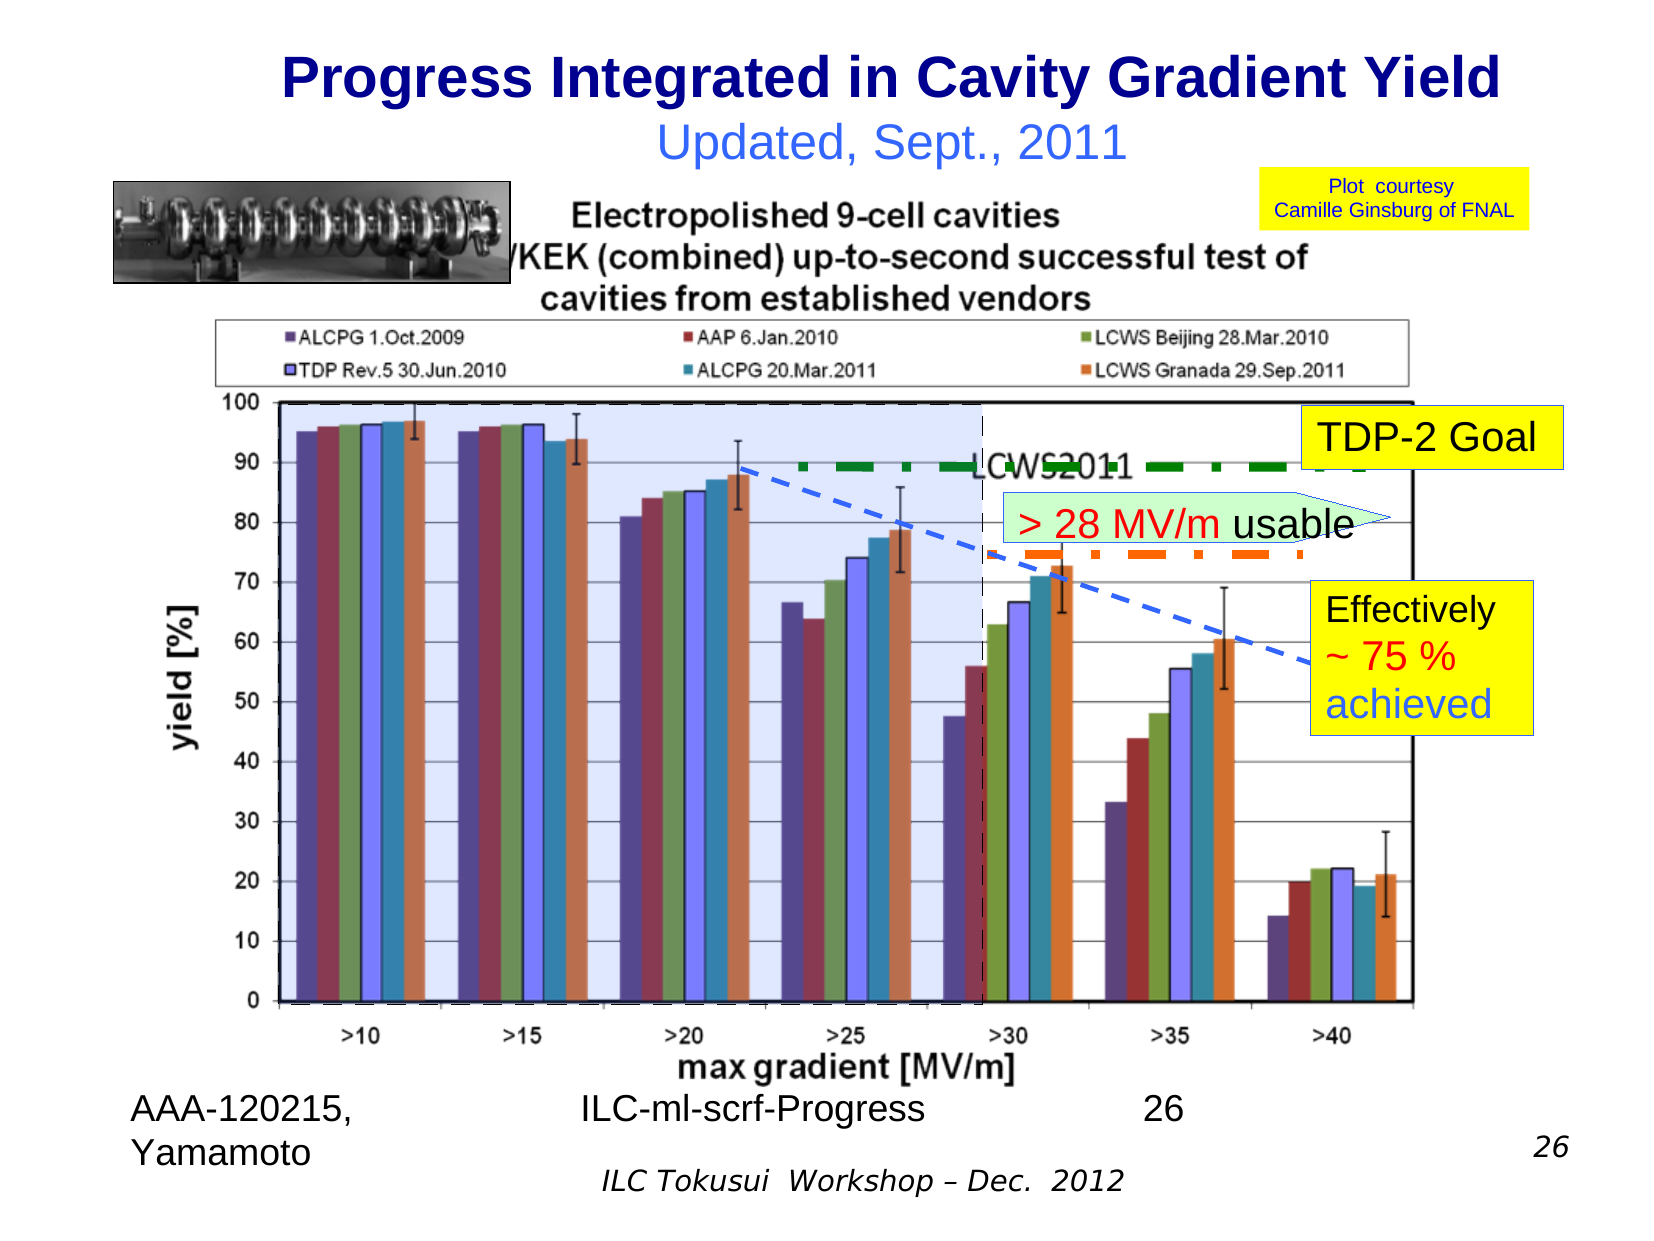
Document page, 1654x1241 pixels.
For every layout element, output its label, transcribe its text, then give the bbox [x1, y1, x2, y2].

text_box <number> [1128, 1079, 1441, 1155]
text_box [278, 404, 983, 1005]
text_box ILC-ml-scrf-Progress [565, 1079, 1041, 1155]
text_box TDP-2 Goal [1301, 405, 1564, 470]
text_box Plot courtesy Camille Ginsburg of FNAL [1259, 167, 1530, 231]
picture [114, 182, 510, 283]
text_box AAA-120215, Yamamoto [115, 1079, 516, 1155]
text_box > 28 MV/m usable [1003, 492, 1391, 543]
picture [140, 284, 1429, 1118]
text_box Effectively ~ 75 % achieved [1310, 580, 1534, 736]
title Progress Integrated in Cavity Gradient Yield Updated, Sept., 2011 [265, 32, 1520, 301]
